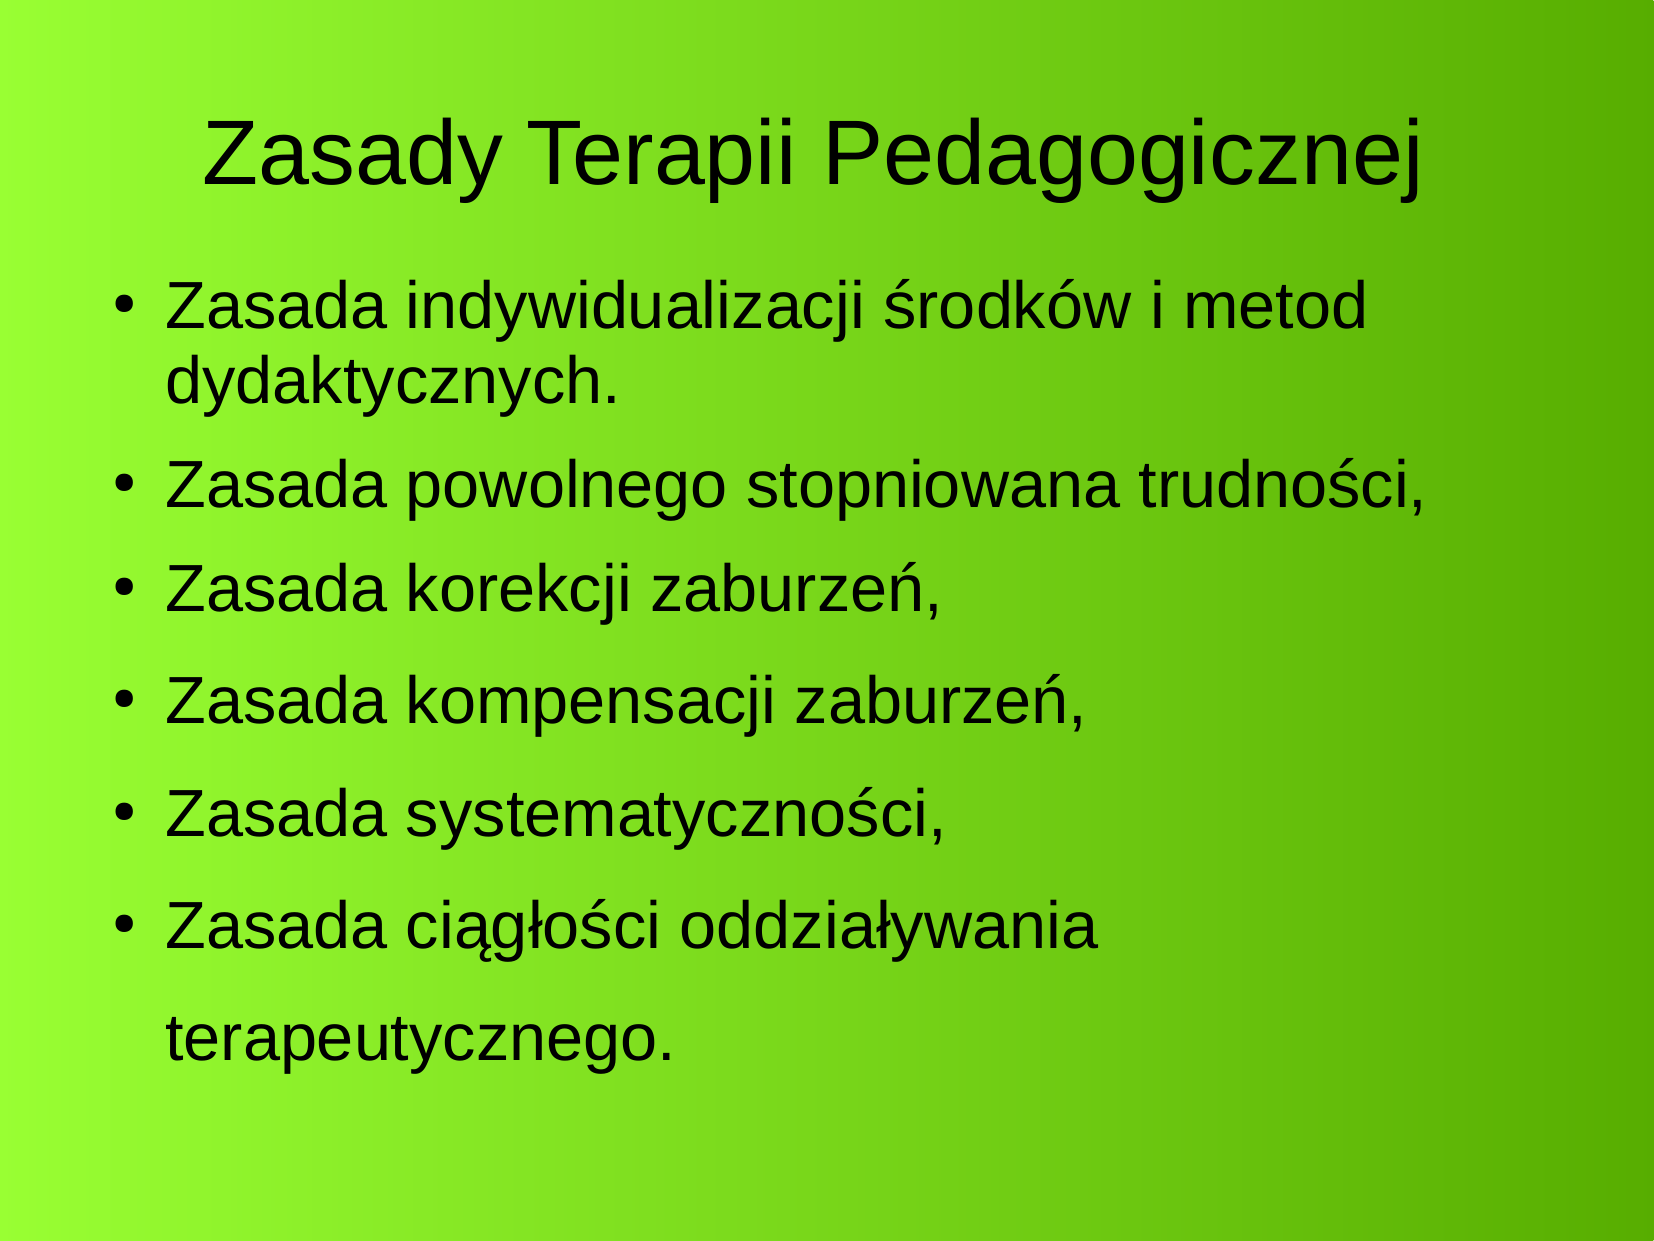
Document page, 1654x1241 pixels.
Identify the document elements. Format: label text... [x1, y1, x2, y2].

list Zasada indywidualizacji środków i metod dydaktycznych. Zasada powolnego stopniowana trudności, Zasada korekcji zaburzeń, Zasada kompensacji zaburzeń, Zasada systematyczności, Zasada ciągłości oddziaływania terapeutycznego. [94, 268, 1583, 1087]
title Zasady Terapii Pedagogicznej [82, 49, 1571, 257]
